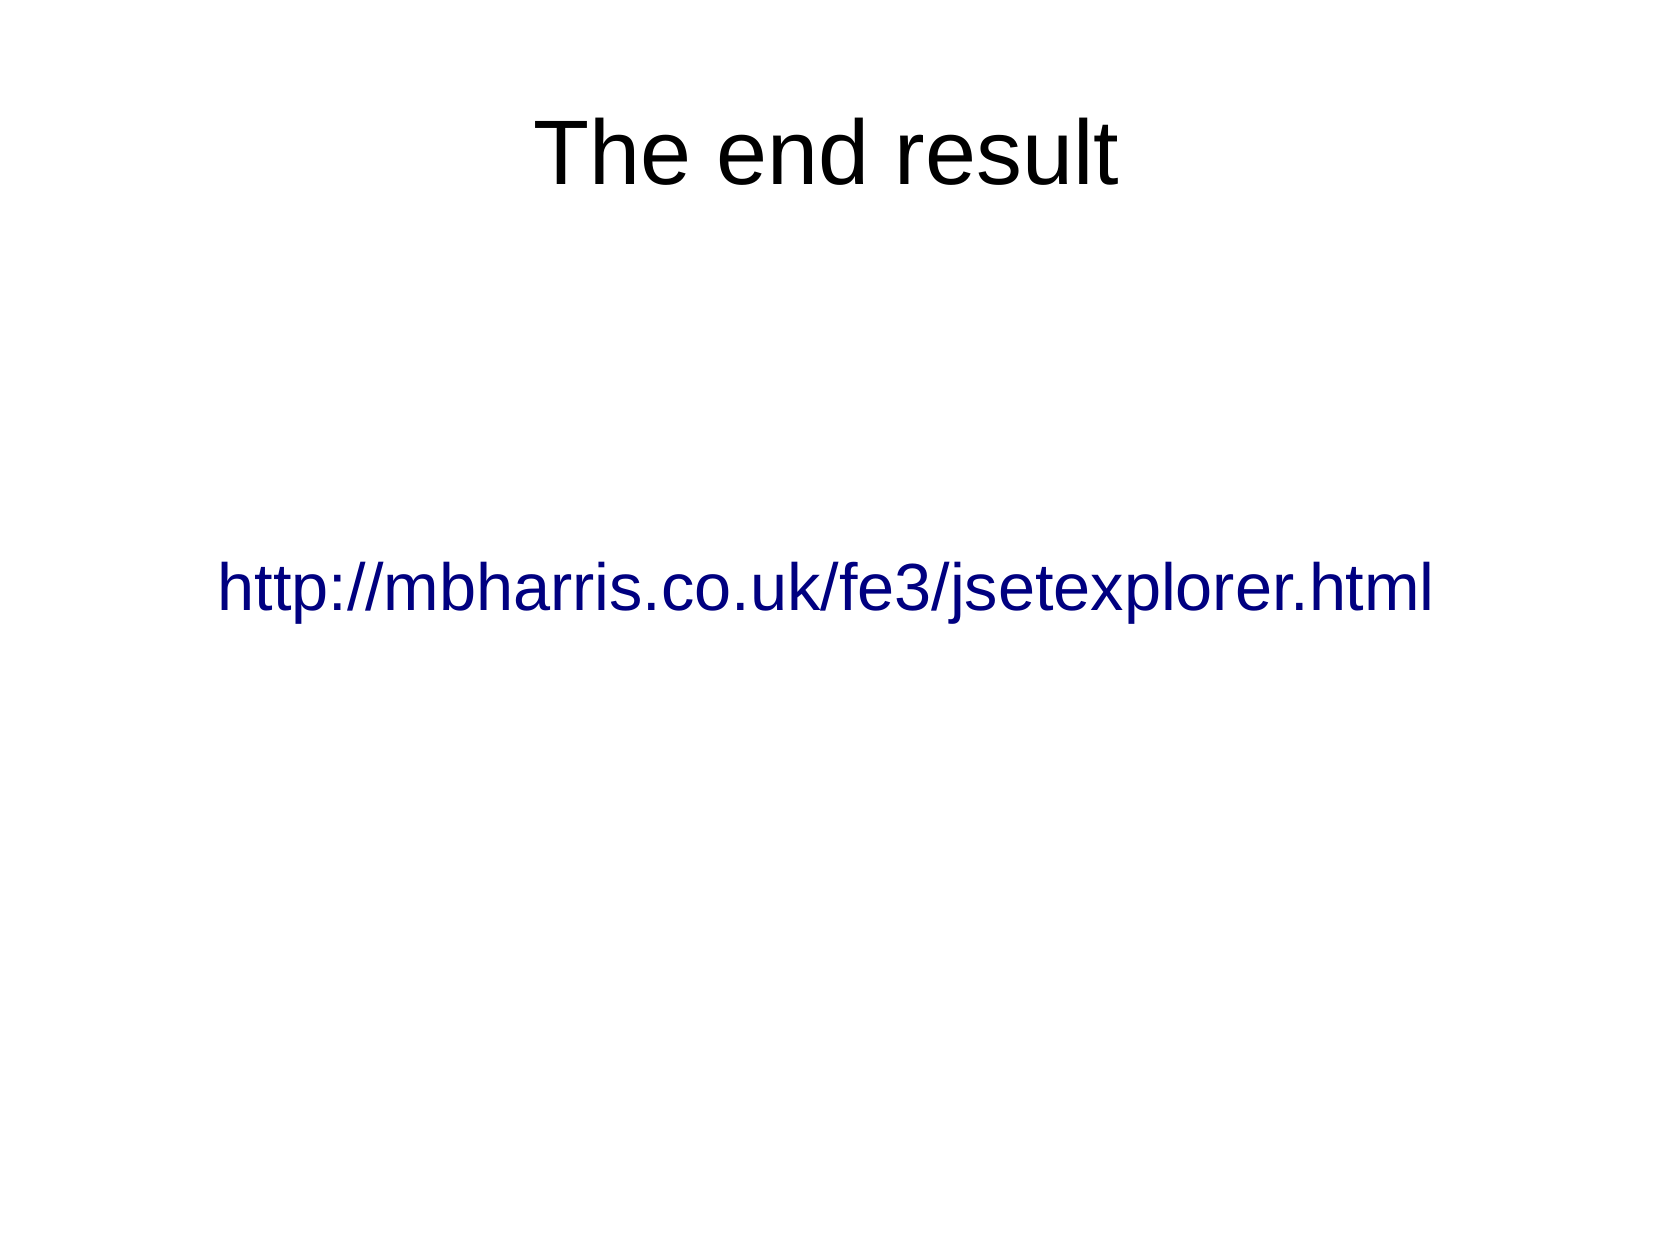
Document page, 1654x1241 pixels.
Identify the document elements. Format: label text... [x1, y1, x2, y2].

title The end result [82, 49, 1571, 257]
subtitle http://mbharris.co.uk/fe3/jsetexplorer.html [82, 290, 1571, 1109]
